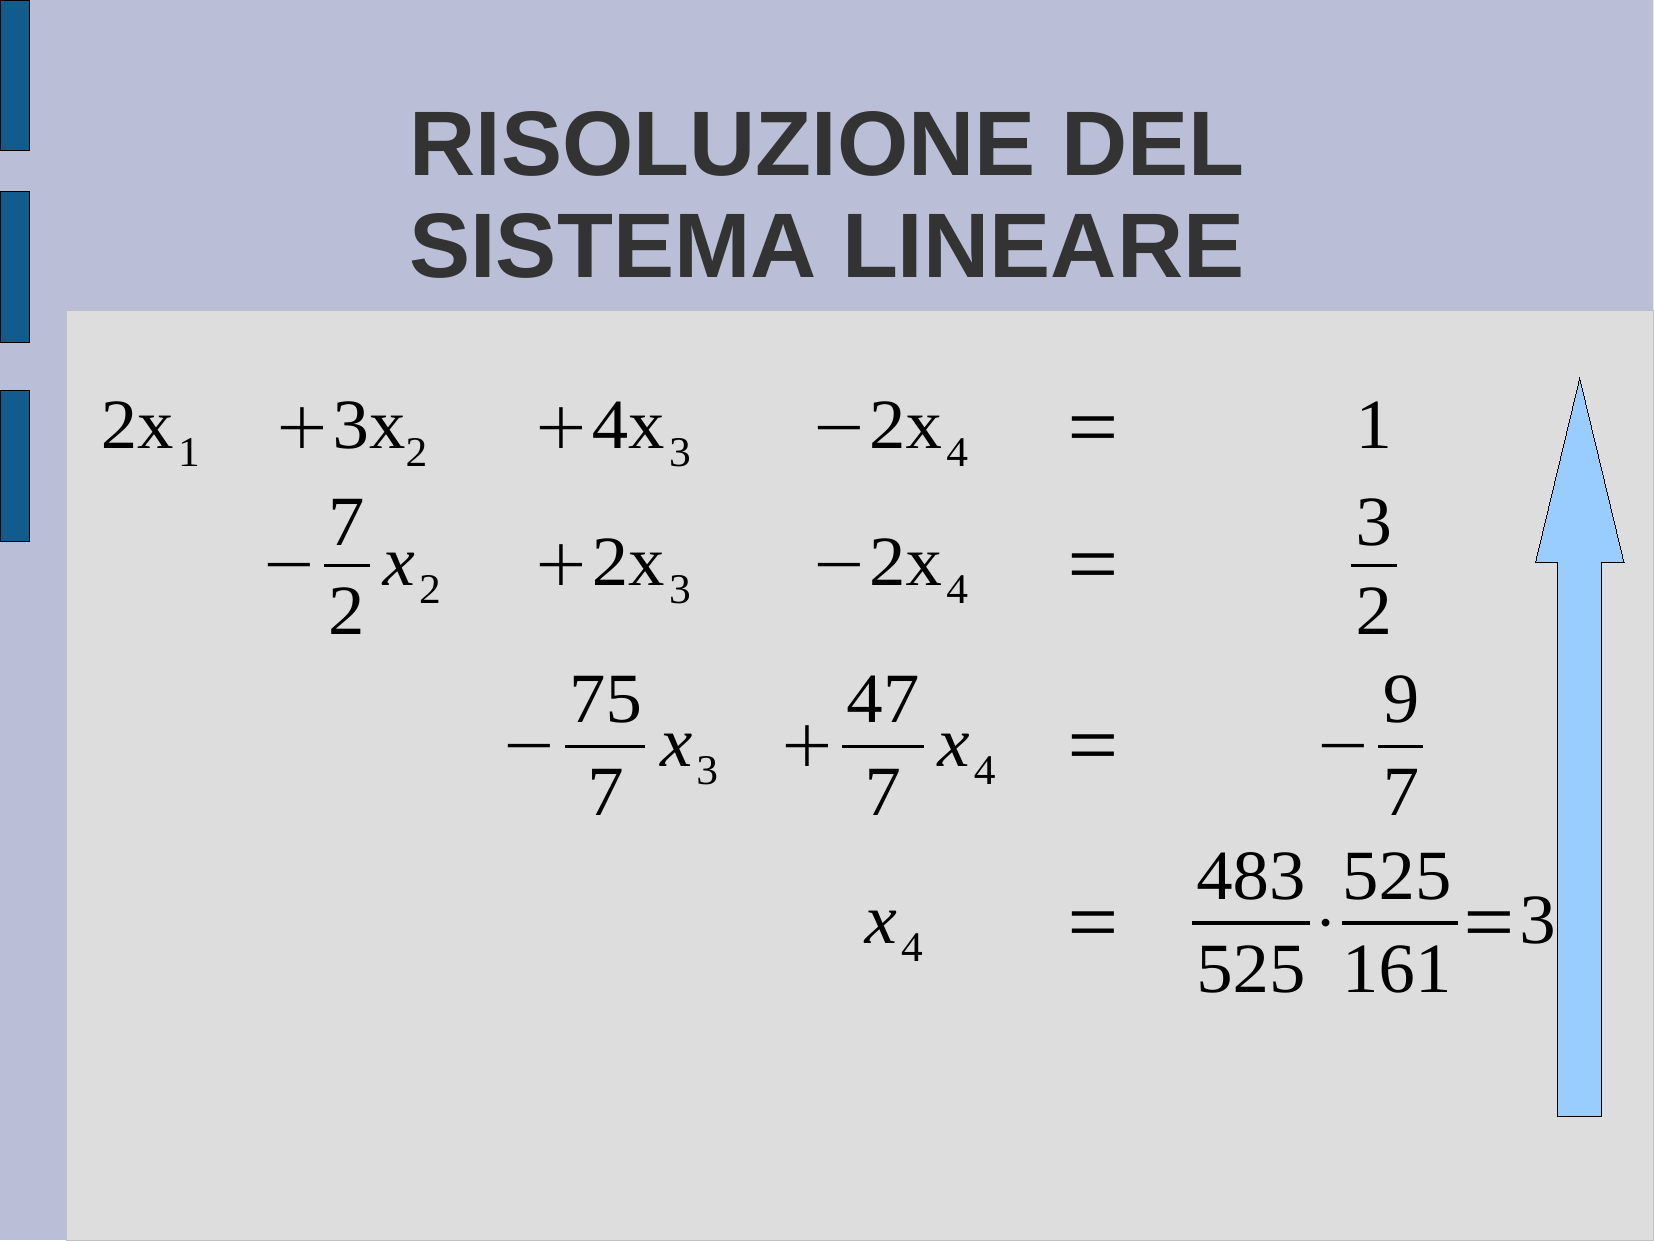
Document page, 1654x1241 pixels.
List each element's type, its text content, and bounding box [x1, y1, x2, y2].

title RISOLUZIONE DEL SISTEMA LINEARE [121, 91, 1534, 299]
text_box [1535, 377, 1625, 1117]
chart [82, 377, 1575, 1010]
